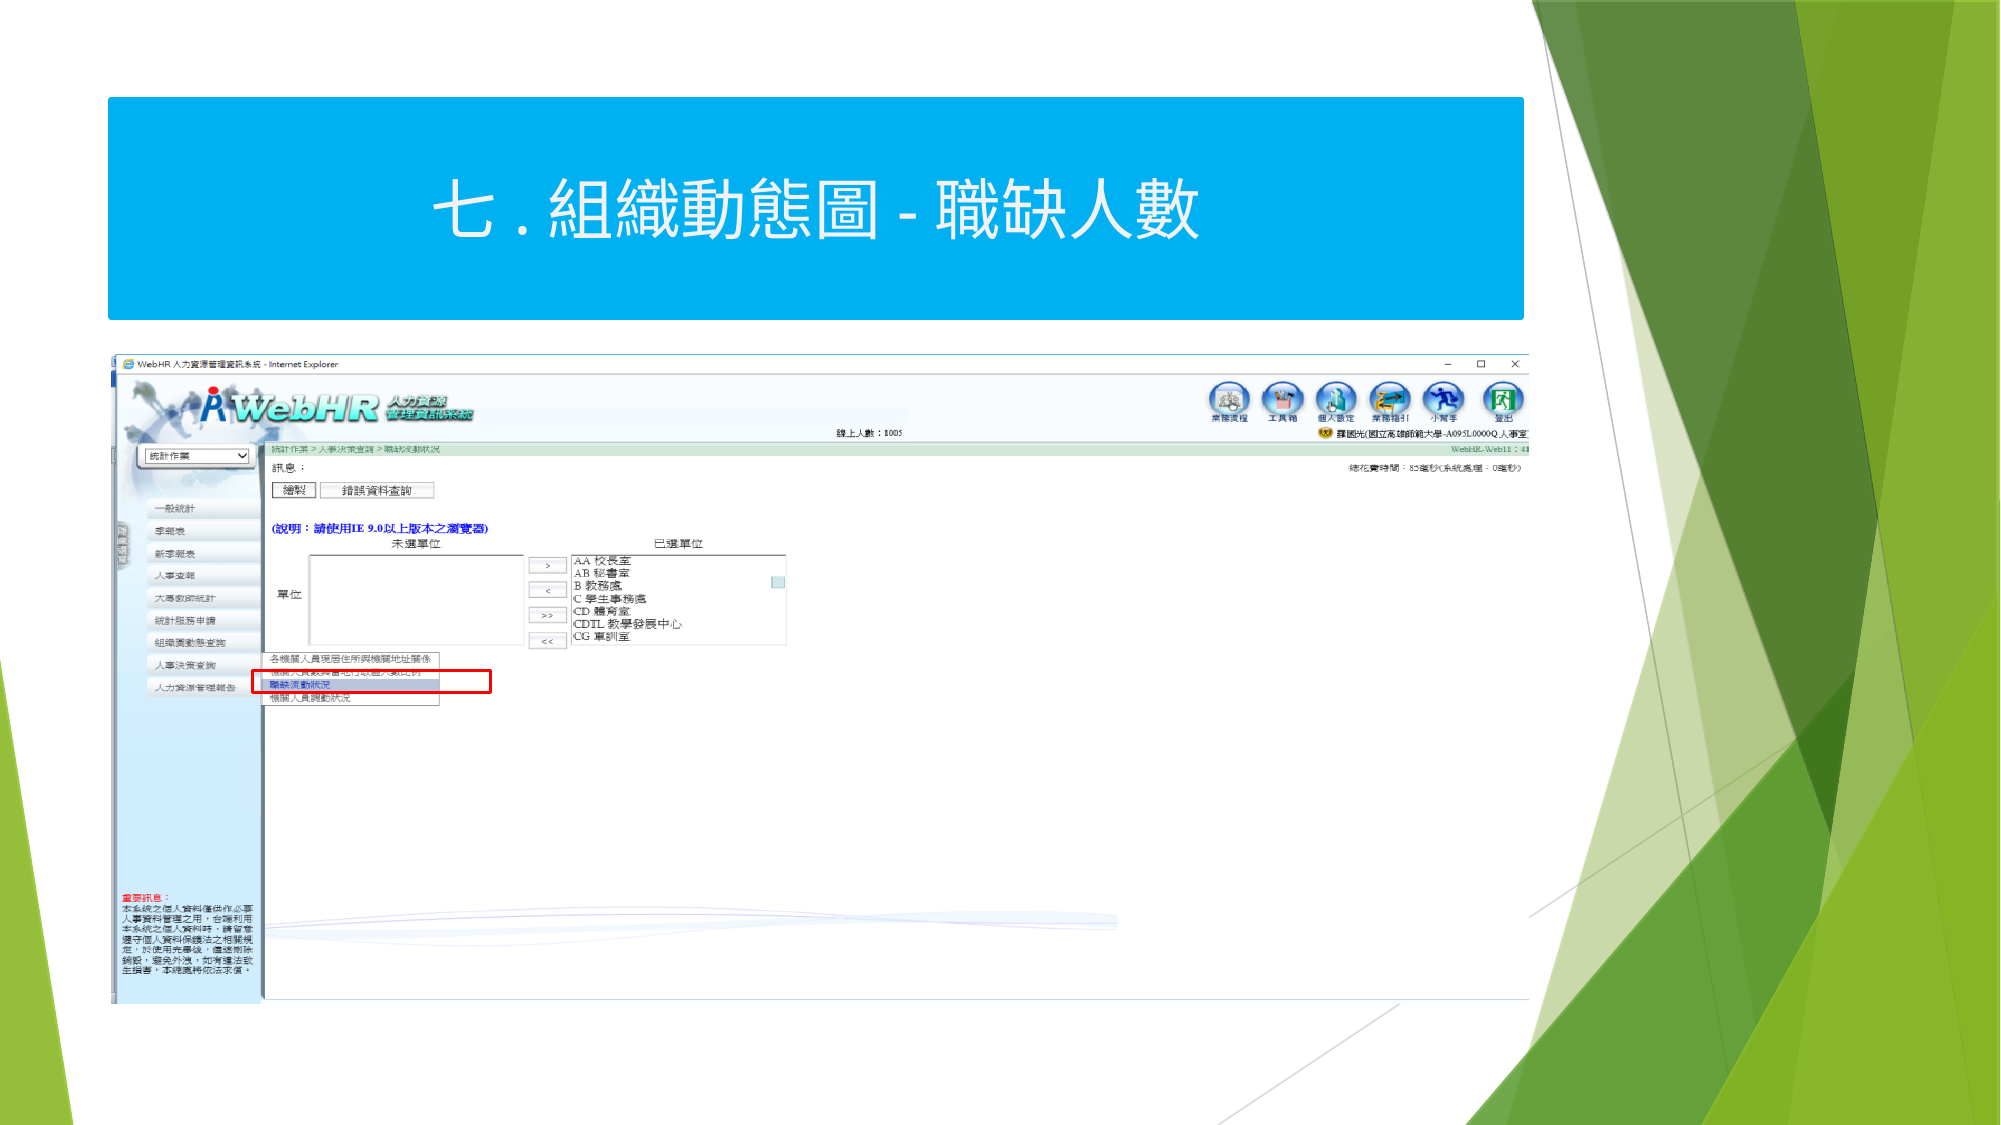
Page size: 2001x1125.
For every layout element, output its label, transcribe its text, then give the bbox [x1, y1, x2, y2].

title 七.組織動態圖-職缺人數 [111, 99, 1522, 317]
picture [111, 354, 1529, 1004]
